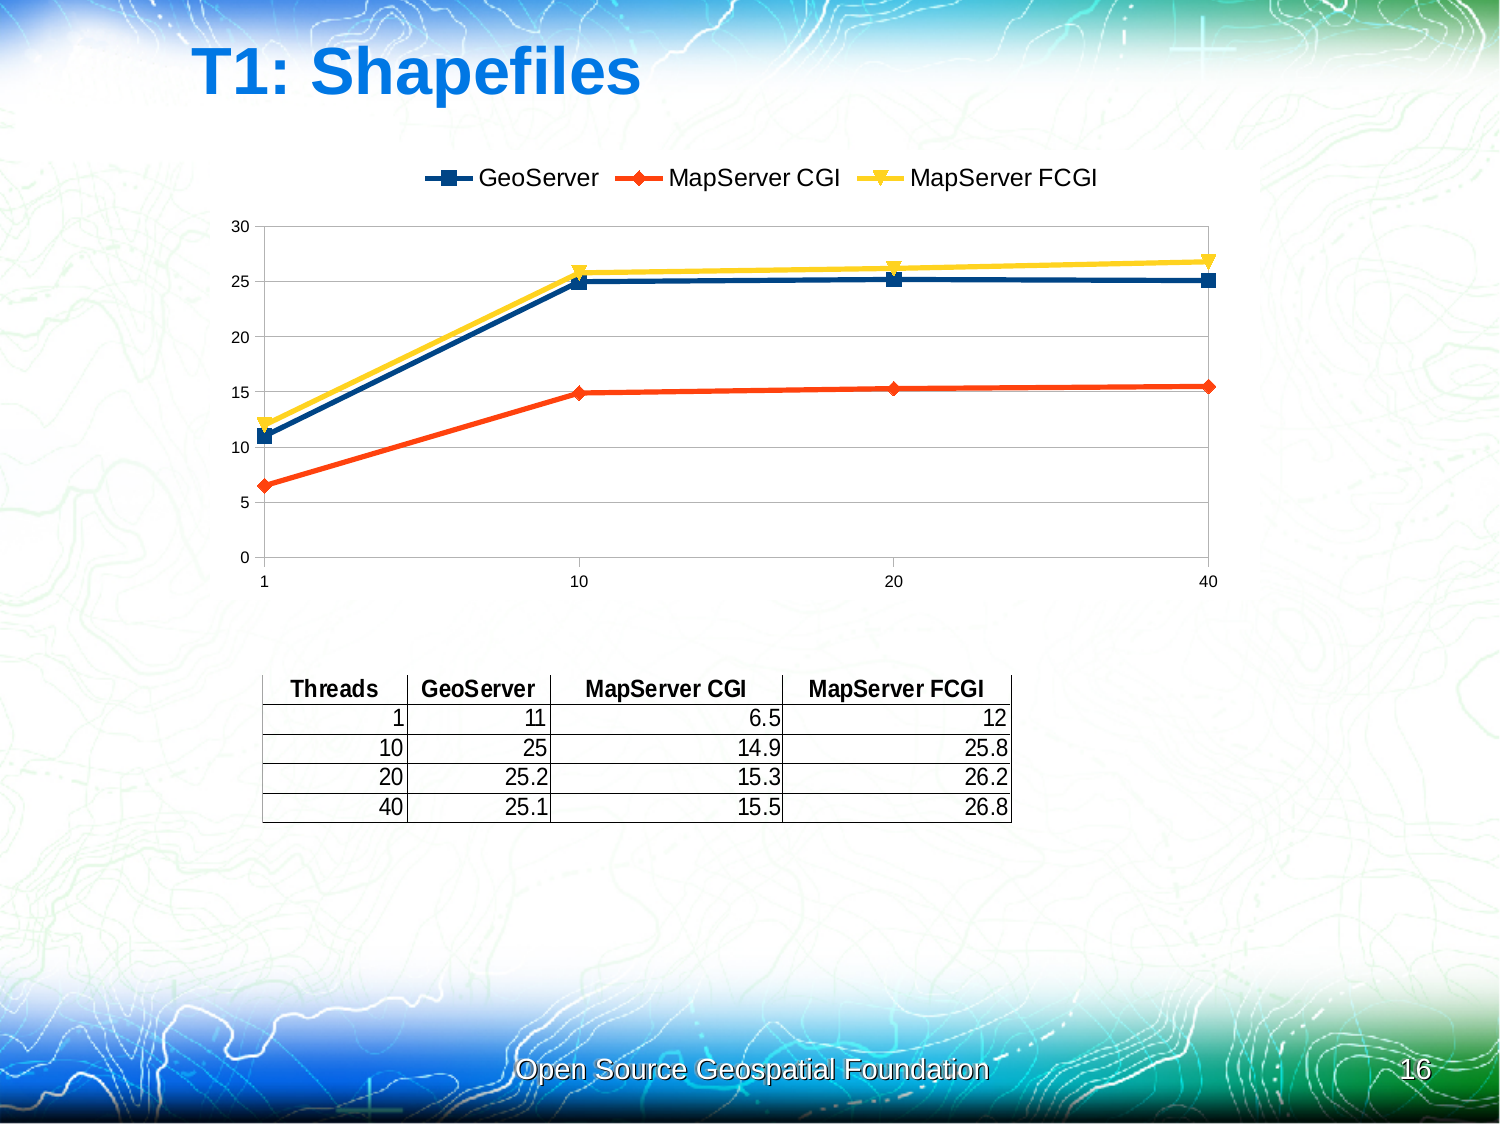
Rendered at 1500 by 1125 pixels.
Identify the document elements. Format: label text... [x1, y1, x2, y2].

chart [262, 675, 1013, 826]
picture [0, 0, 1500, 1125]
title T1: Shapefiles [177, 20, 1477, 122]
chart [210, 149, 1261, 601]
